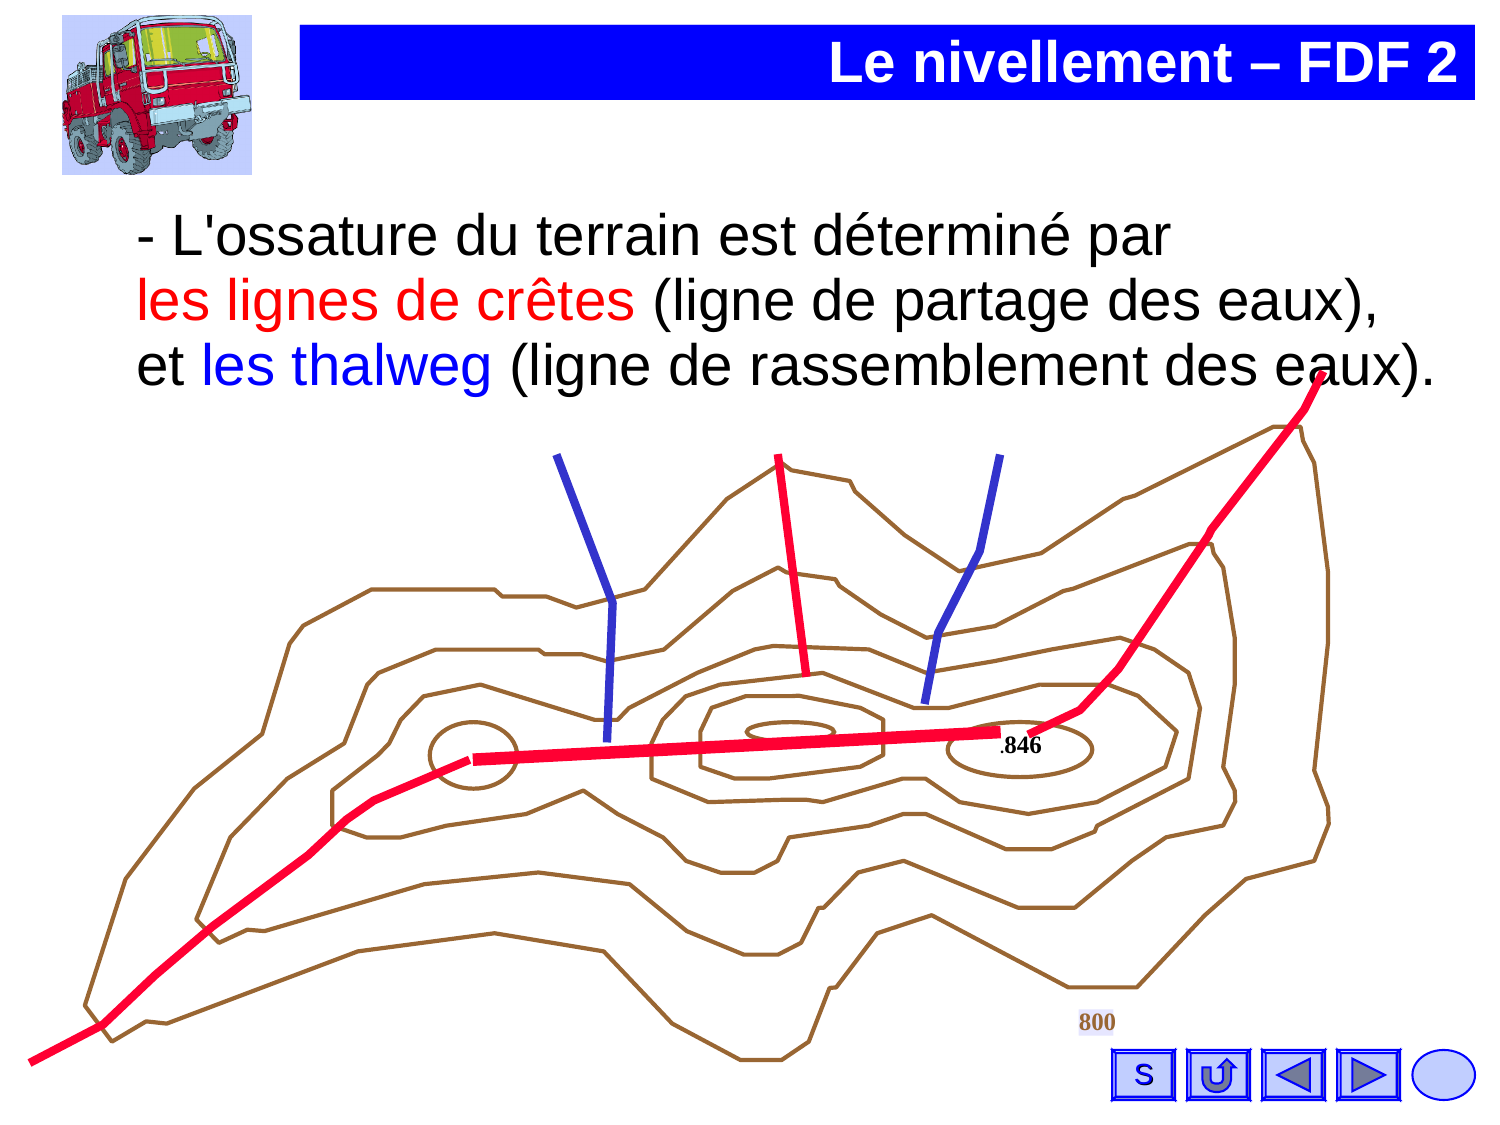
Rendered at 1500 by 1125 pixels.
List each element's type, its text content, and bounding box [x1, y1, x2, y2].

text_box [1412, 1049, 1476, 1101]
text_box .846 [1000, 732, 1043, 786]
text_box 800 [1078, 1009, 1117, 1063]
text_box - L'ossature du terrain est déterminé par les lignes de crêtes (ligne de partage des eaux), et les thalweg (ligne de rassemblement des eaux). [121, 194, 1454, 406]
text_box Le nivellement – FDF 2 [299, 24, 1475, 100]
